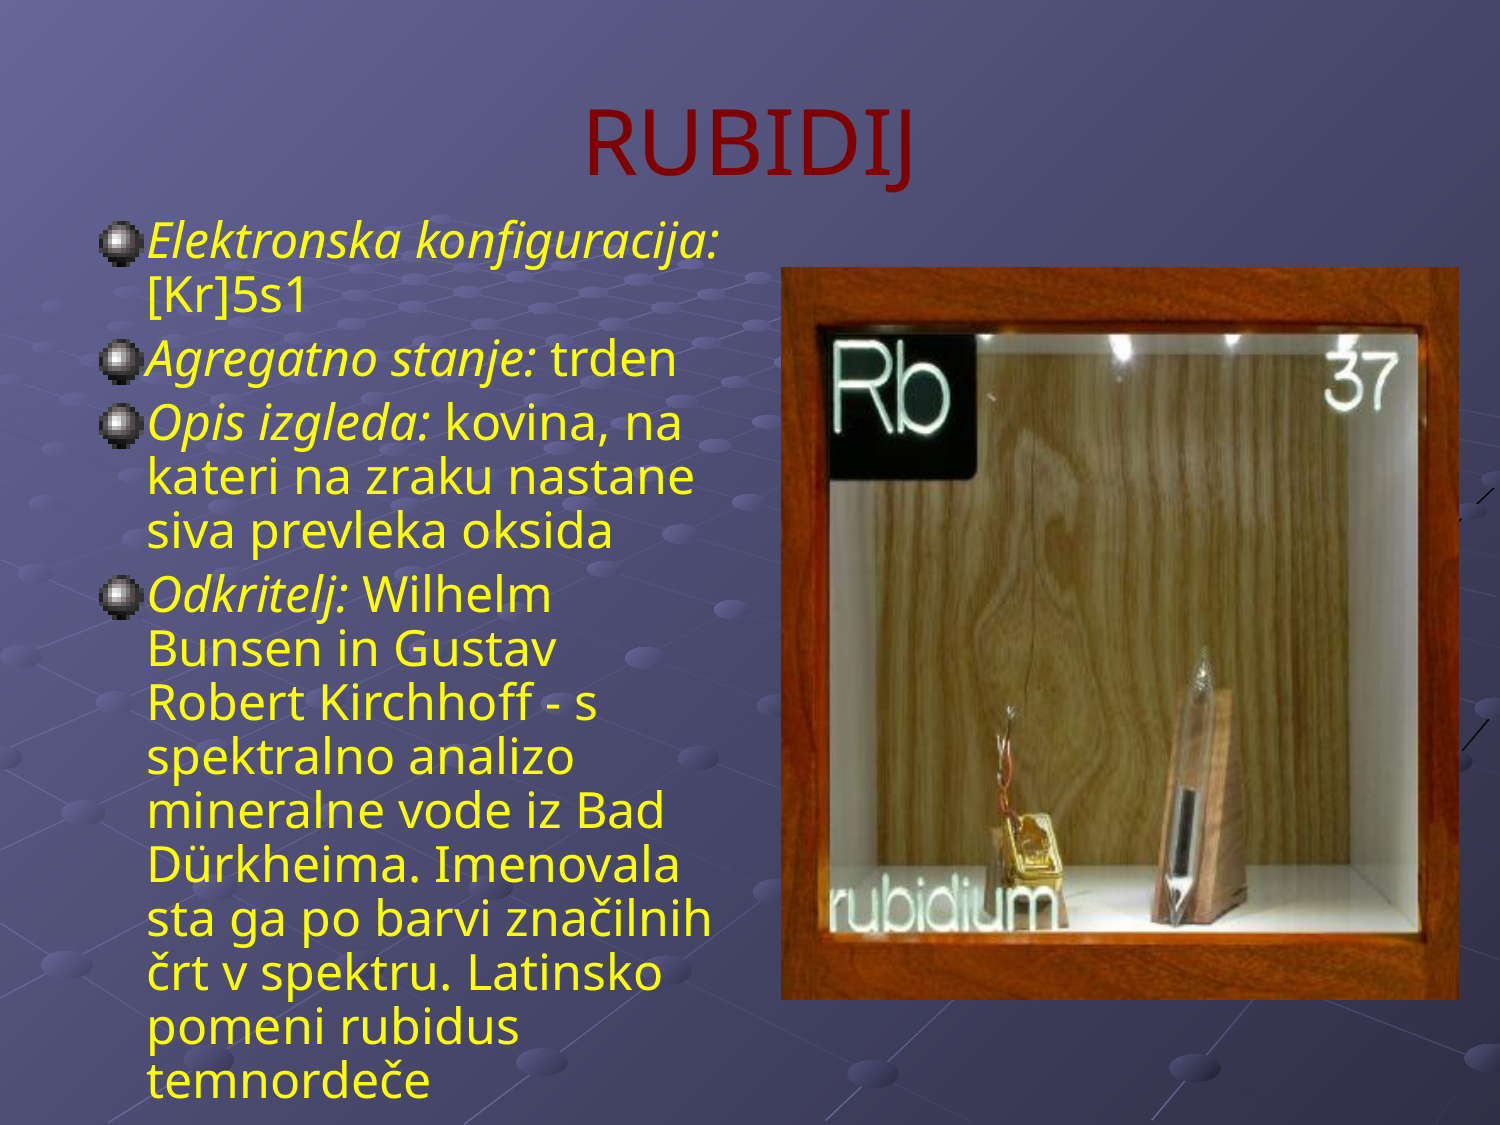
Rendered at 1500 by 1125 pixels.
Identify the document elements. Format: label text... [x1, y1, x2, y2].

list Elektronska konfiguracija: [Kr]5s1 Agregatno stanje: trden Opis izgleda: kovina, na kateri na zraku nastane siva prevleka oksida Odkritelj: Wilhelm Bunsen in Gustav Robert Kirchhoff - s spektralno analizo mineralne vode iz Bad Dürkheima. Imenovala sta ga po barvi značilnih črt v spektru. Latinsko pomeni rubidus temnordeče [75, 208, 738, 1094]
picture [781, 267, 1459, 1000]
title RUBIDIJ [75, 45, 1425, 233]
